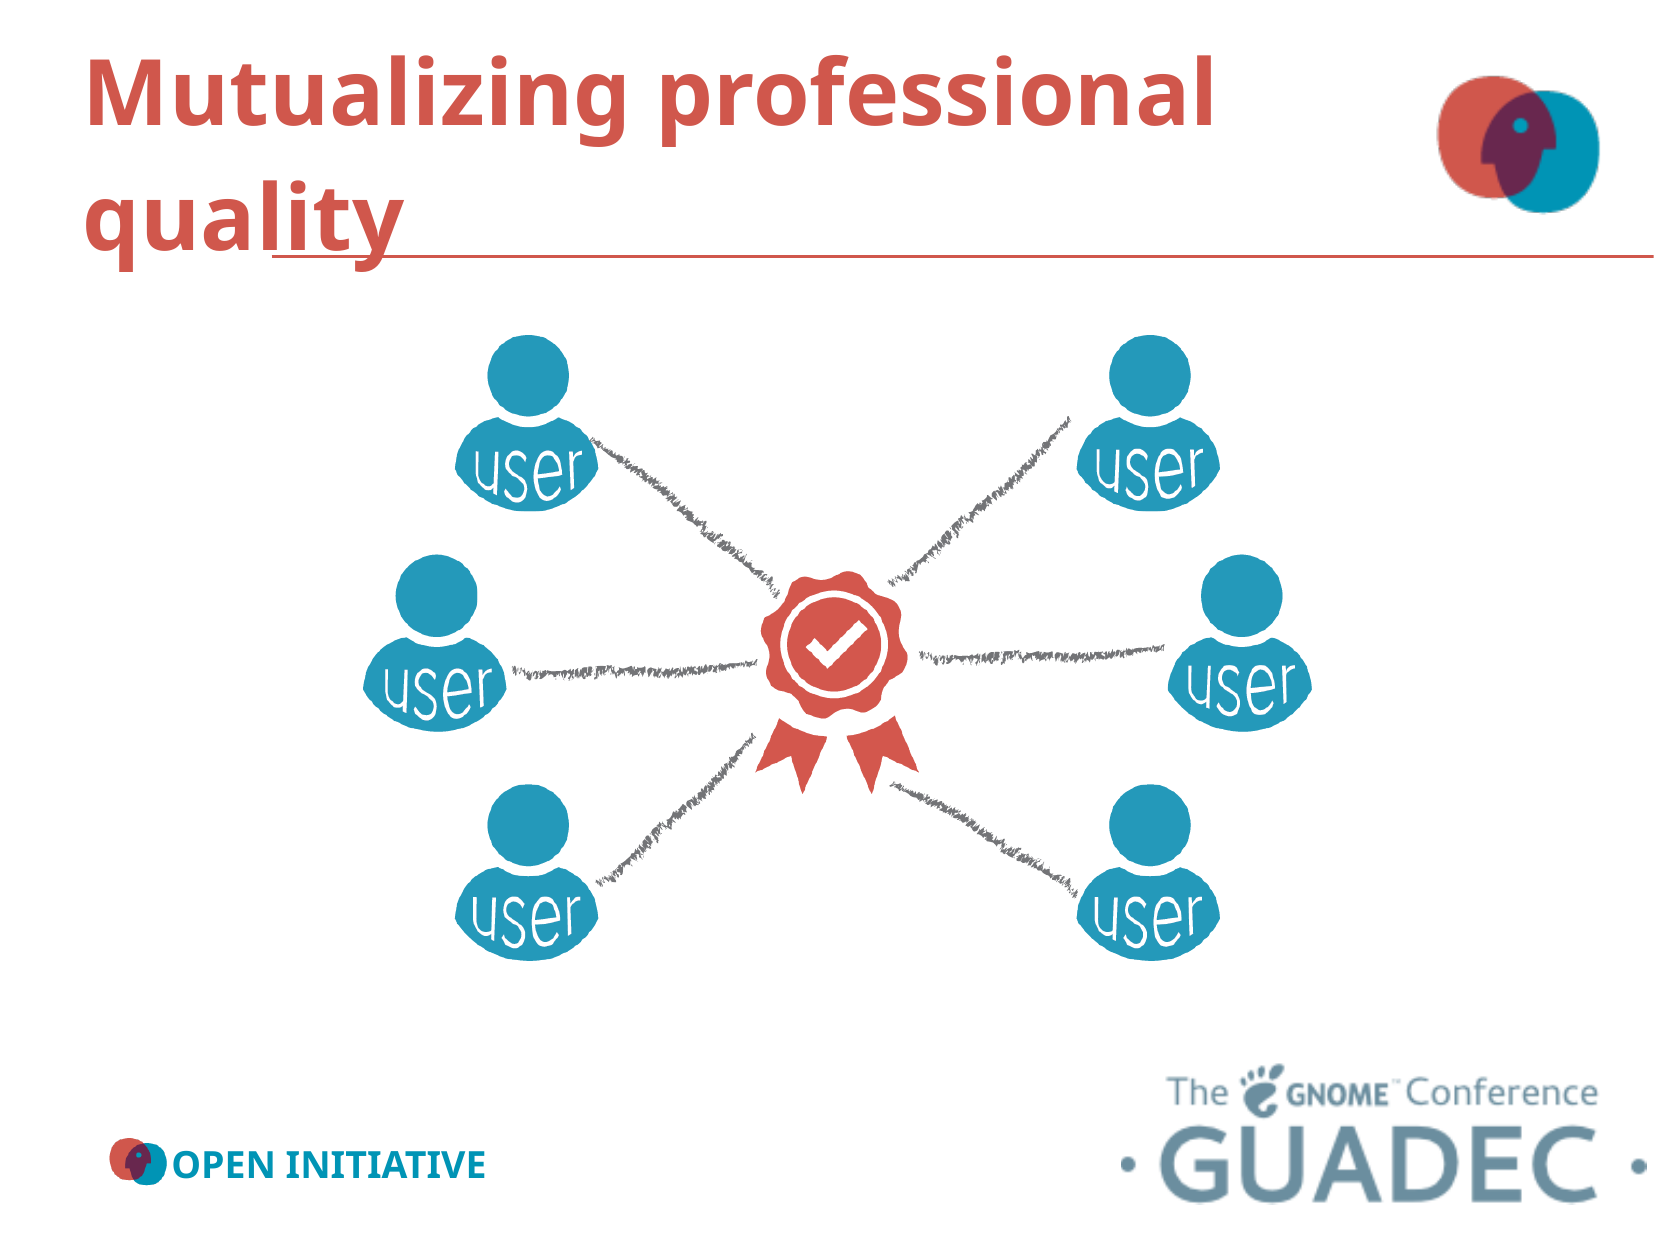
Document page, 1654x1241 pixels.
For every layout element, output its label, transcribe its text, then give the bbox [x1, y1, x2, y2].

picture [106, 1131, 170, 1193]
picture [177, 59, 1647, 1205]
title Mutualizing professional quality [82, 49, 1453, 257]
